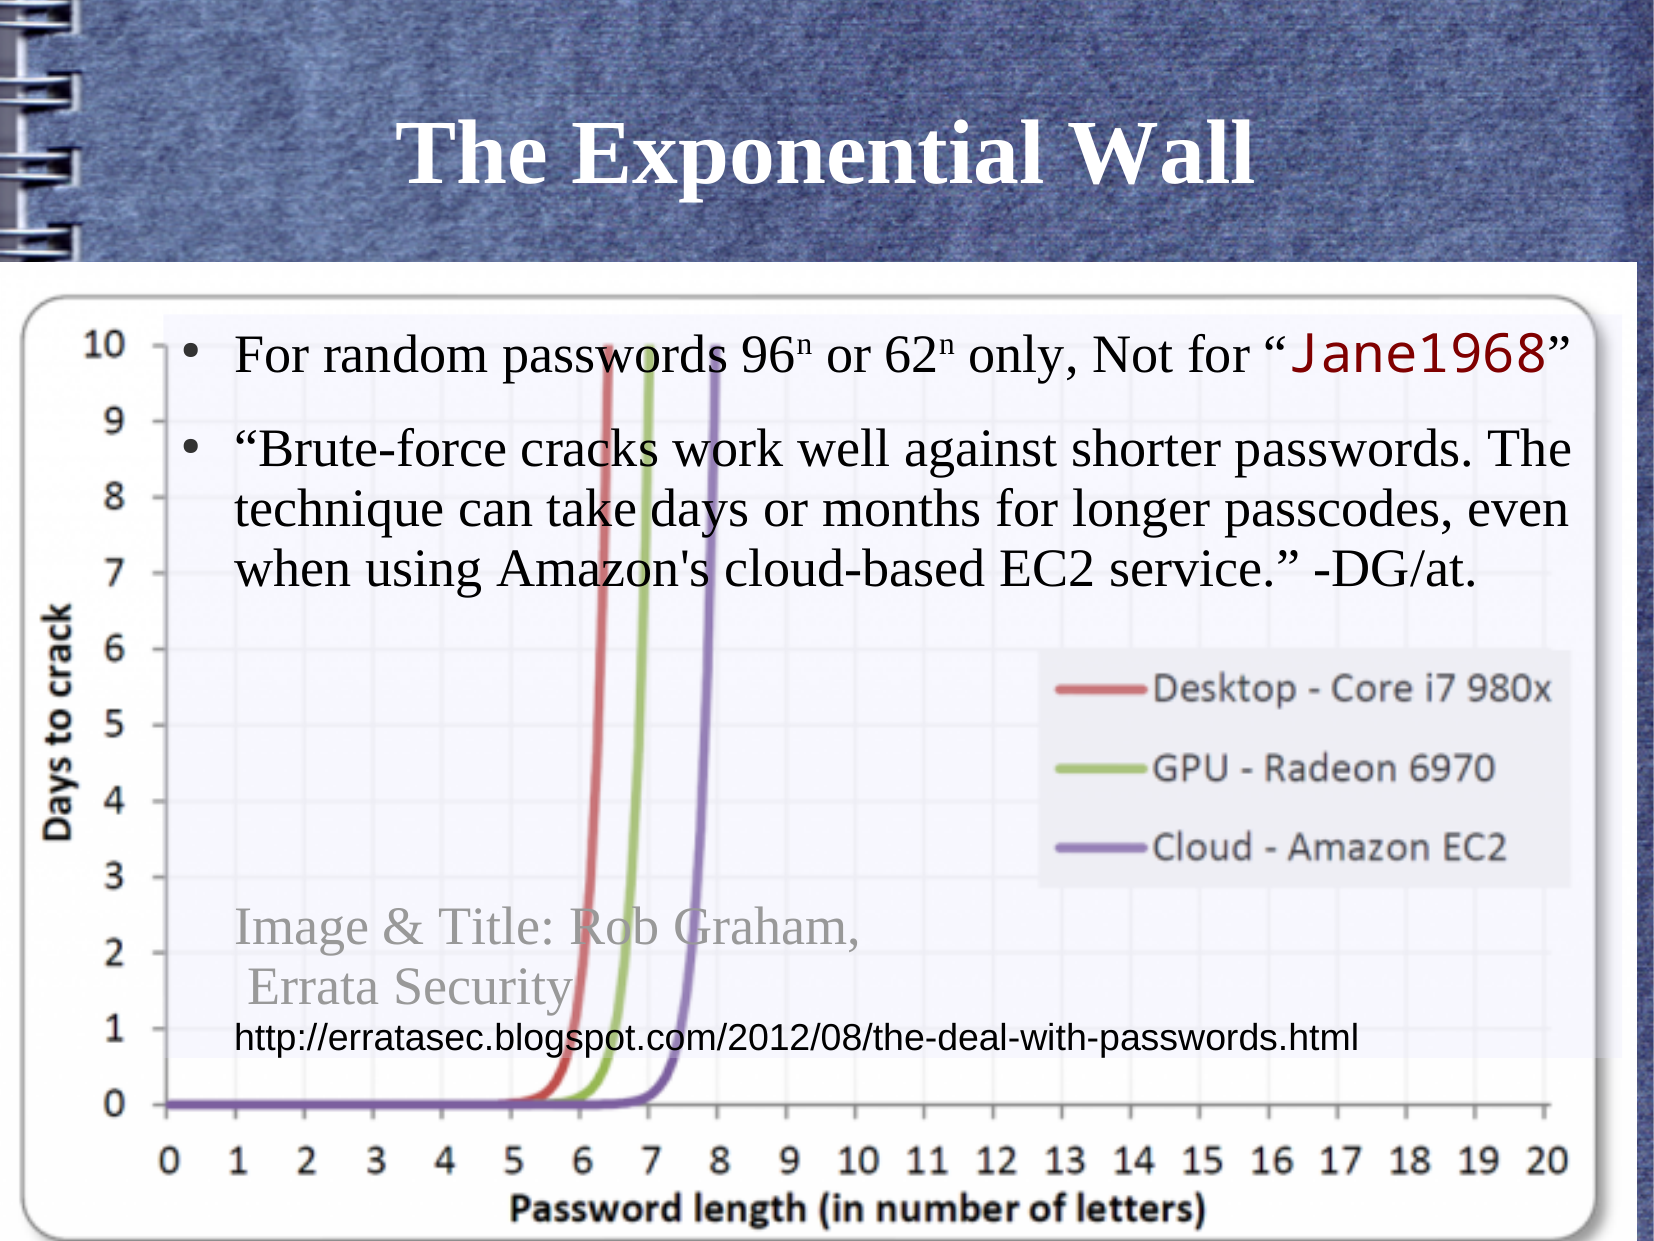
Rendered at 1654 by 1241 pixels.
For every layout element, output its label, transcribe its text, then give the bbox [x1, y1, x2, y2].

picture [0, 0, 1654, 1241]
list For random passwords 96n or 62n only, Not for “Jane1968” “Brute-force cracks work well against shorter passwords. The technique can take days or months for longer passcodes, even when using Amazon's cloud-based EC2 service.” -DG/at. Image & Title: Rob Graham, Errata Security http://erratasec.blogspot.com/2012/08/the-deal-with-passwords.html [163, 314, 1623, 1047]
title The Exponential Wall [82, 56, 1571, 250]
